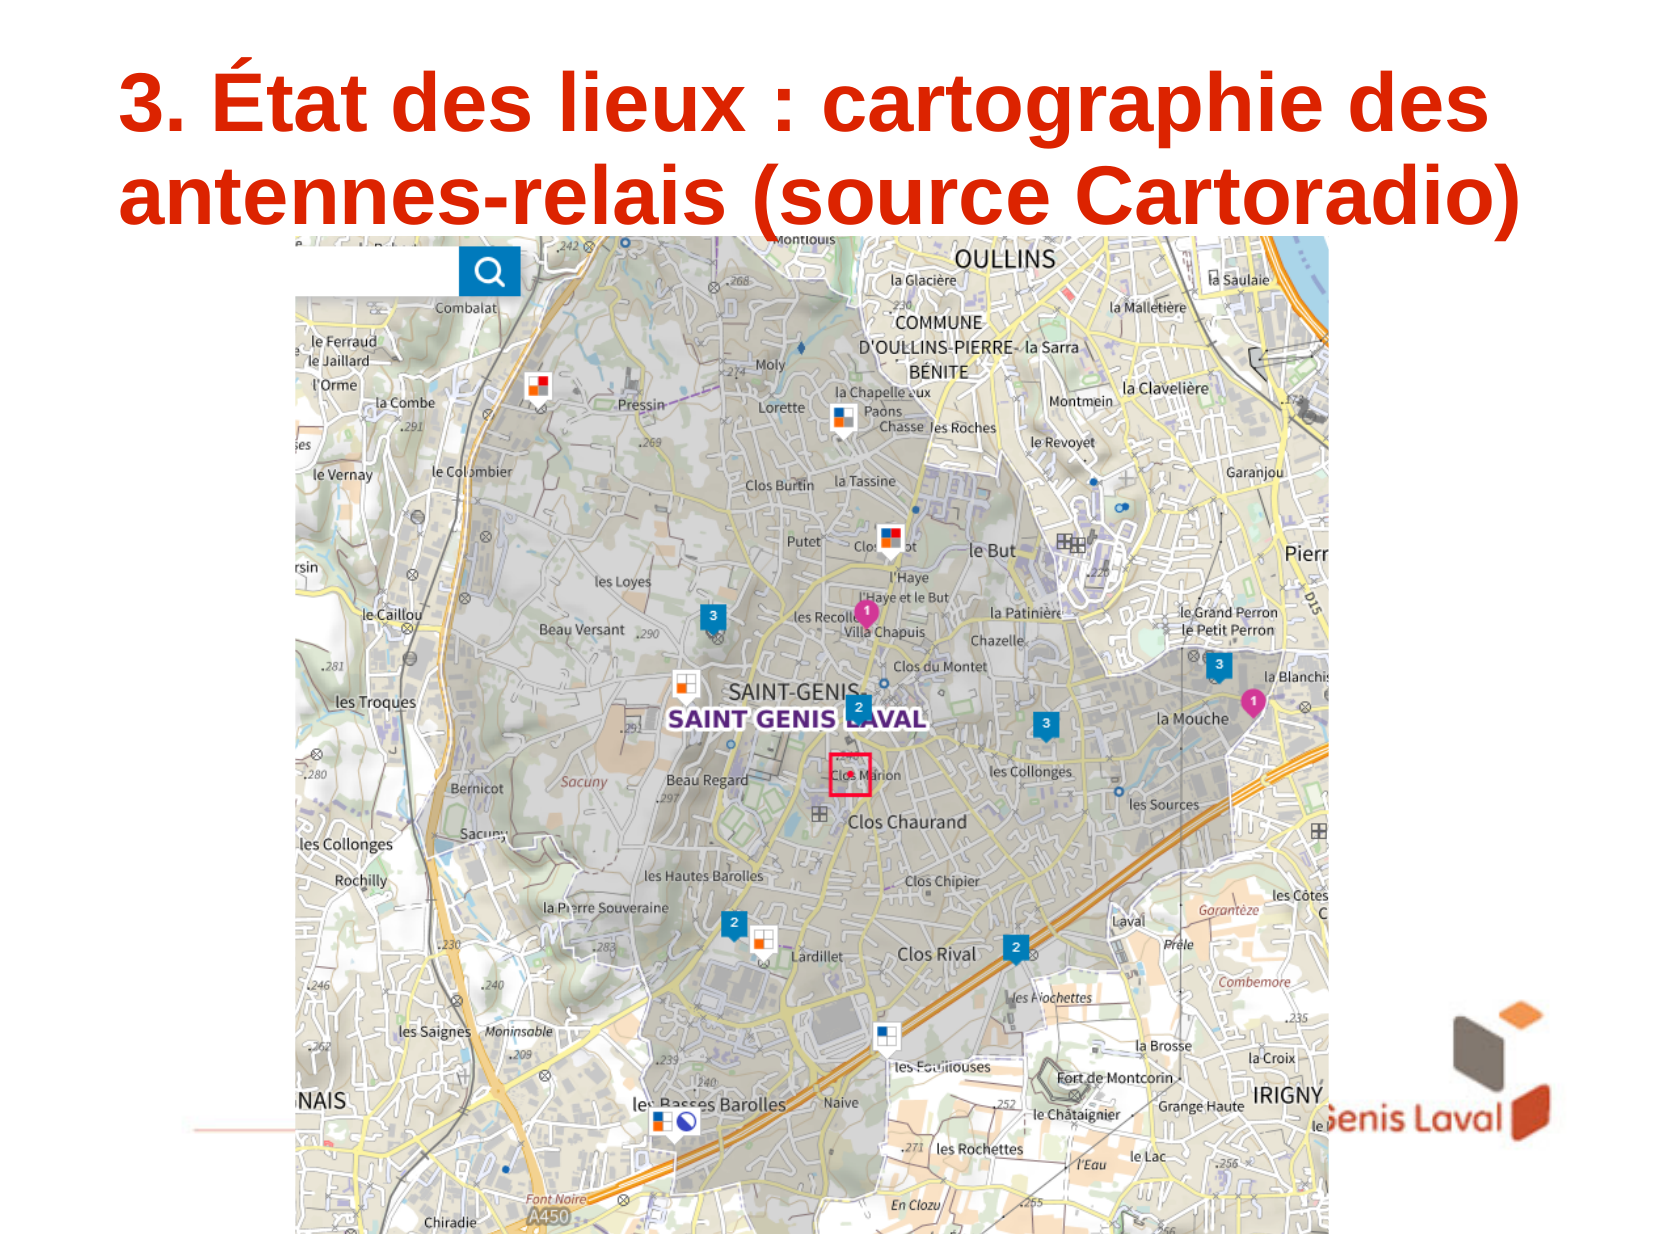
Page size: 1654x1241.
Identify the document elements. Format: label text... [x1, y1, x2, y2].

picture [0, 0, 1654, 1241]
text_box 3. État des lieux : cartographie des antennes-relais (source Cartoradio) [118, 55, 1536, 242]
